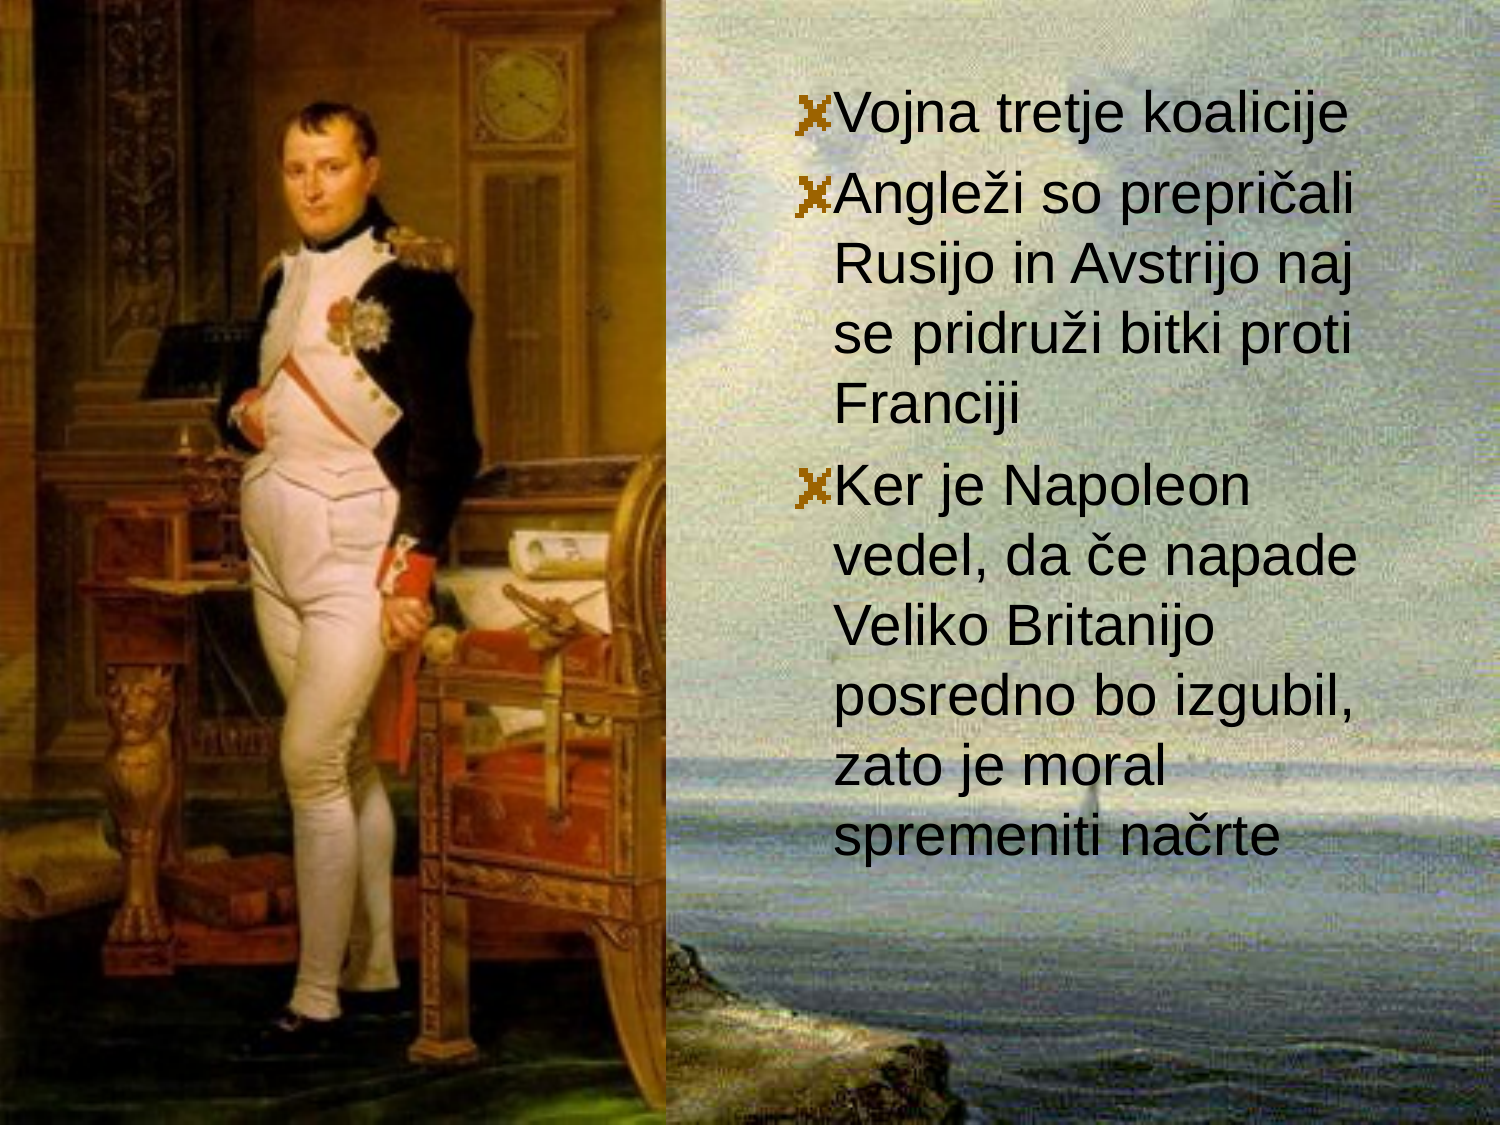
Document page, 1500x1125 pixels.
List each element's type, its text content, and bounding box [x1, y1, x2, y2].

picture [0, 0, 1500, 1125]
list Vojna tretje koalicije Angleži so prepričali Rusijo in Avstrijo naj se pridruži bitki proti Franciji Ker je Napoleon vedel, da če napade Veliko Britanijo posredno bo izgubil, zato je moral spremeniti načrte [762, 66, 1425, 1005]
